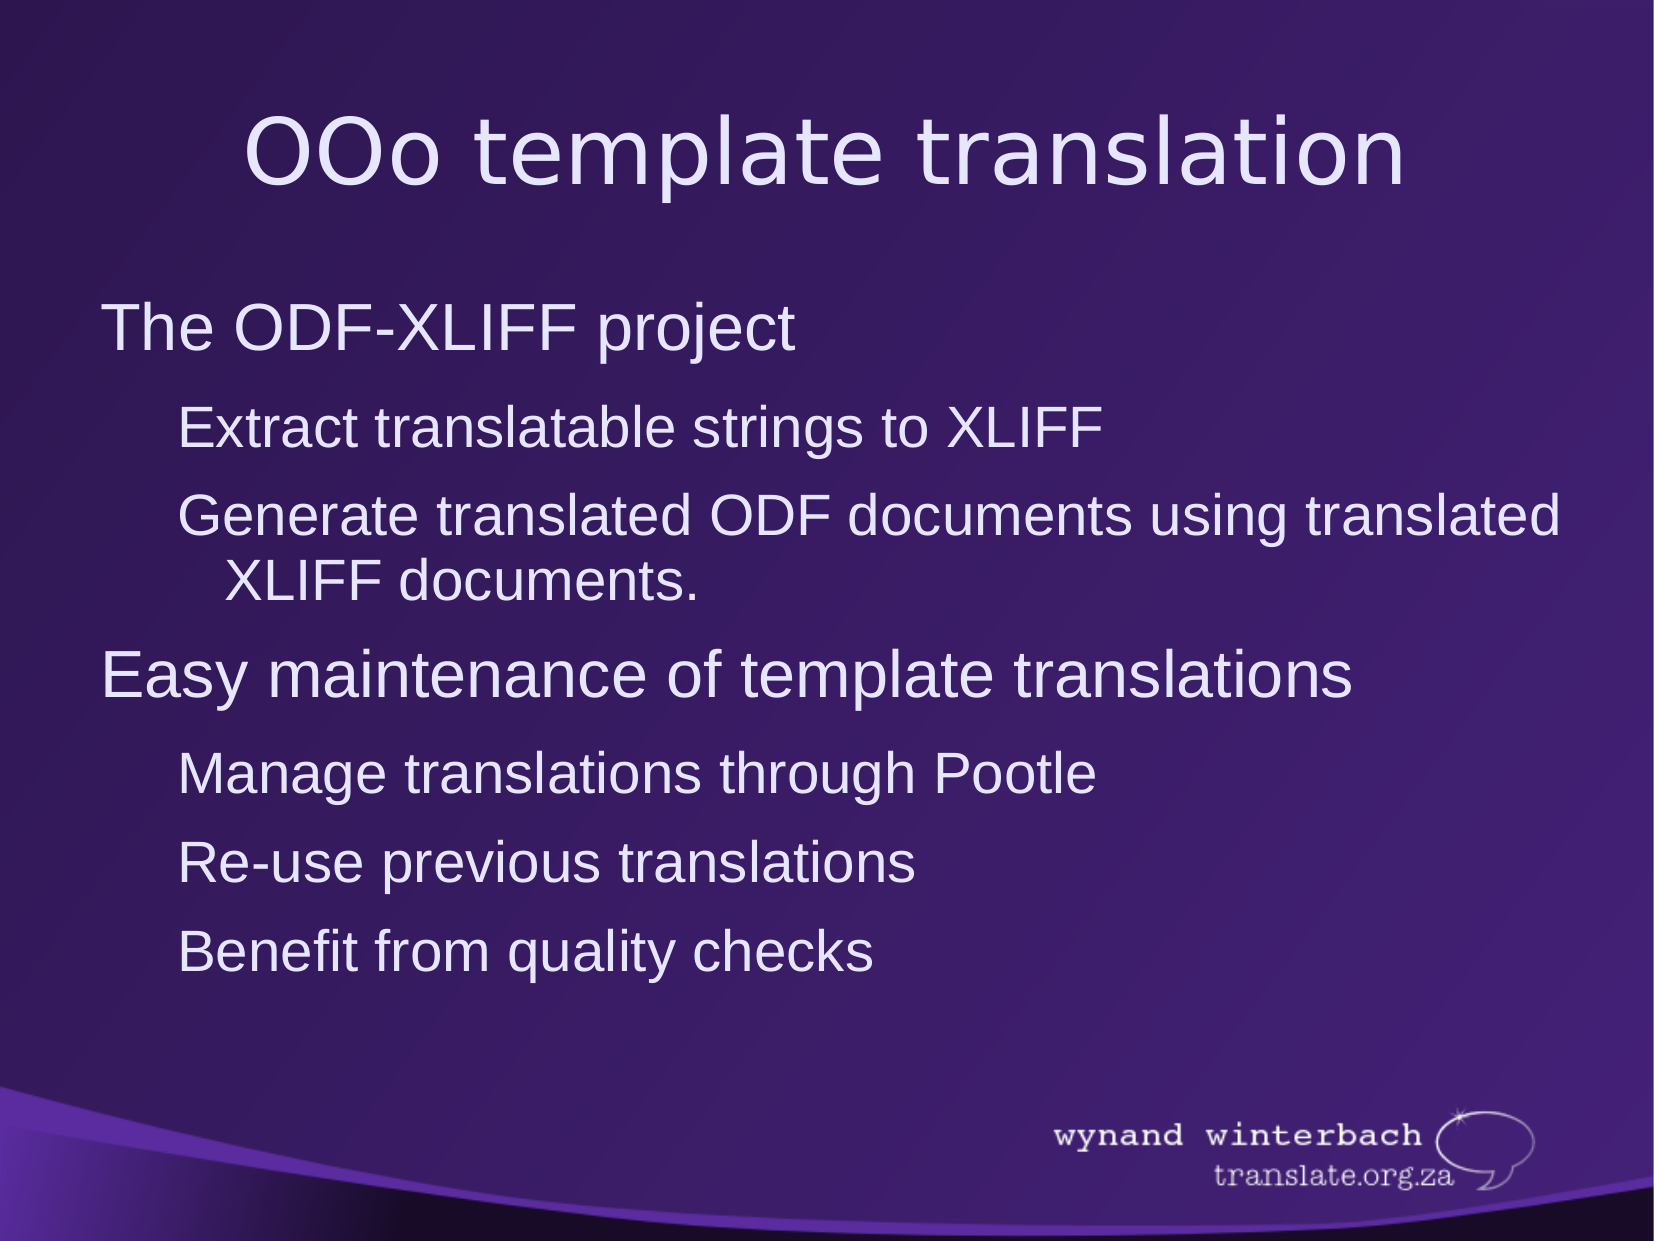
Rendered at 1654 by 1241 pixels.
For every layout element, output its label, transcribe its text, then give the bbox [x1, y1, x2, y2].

title OOo template translation [82, 49, 1571, 257]
picture [0, 0, 1654, 1241]
list The ODF-XLIFF project Extract translatable strings to XLIFF Generate translated ODF documents using translated XLIFF documents. Easy maintenance of template translations Manage translations through Pootle Re-use previous translations Benefit from quality checks [82, 290, 1565, 984]
